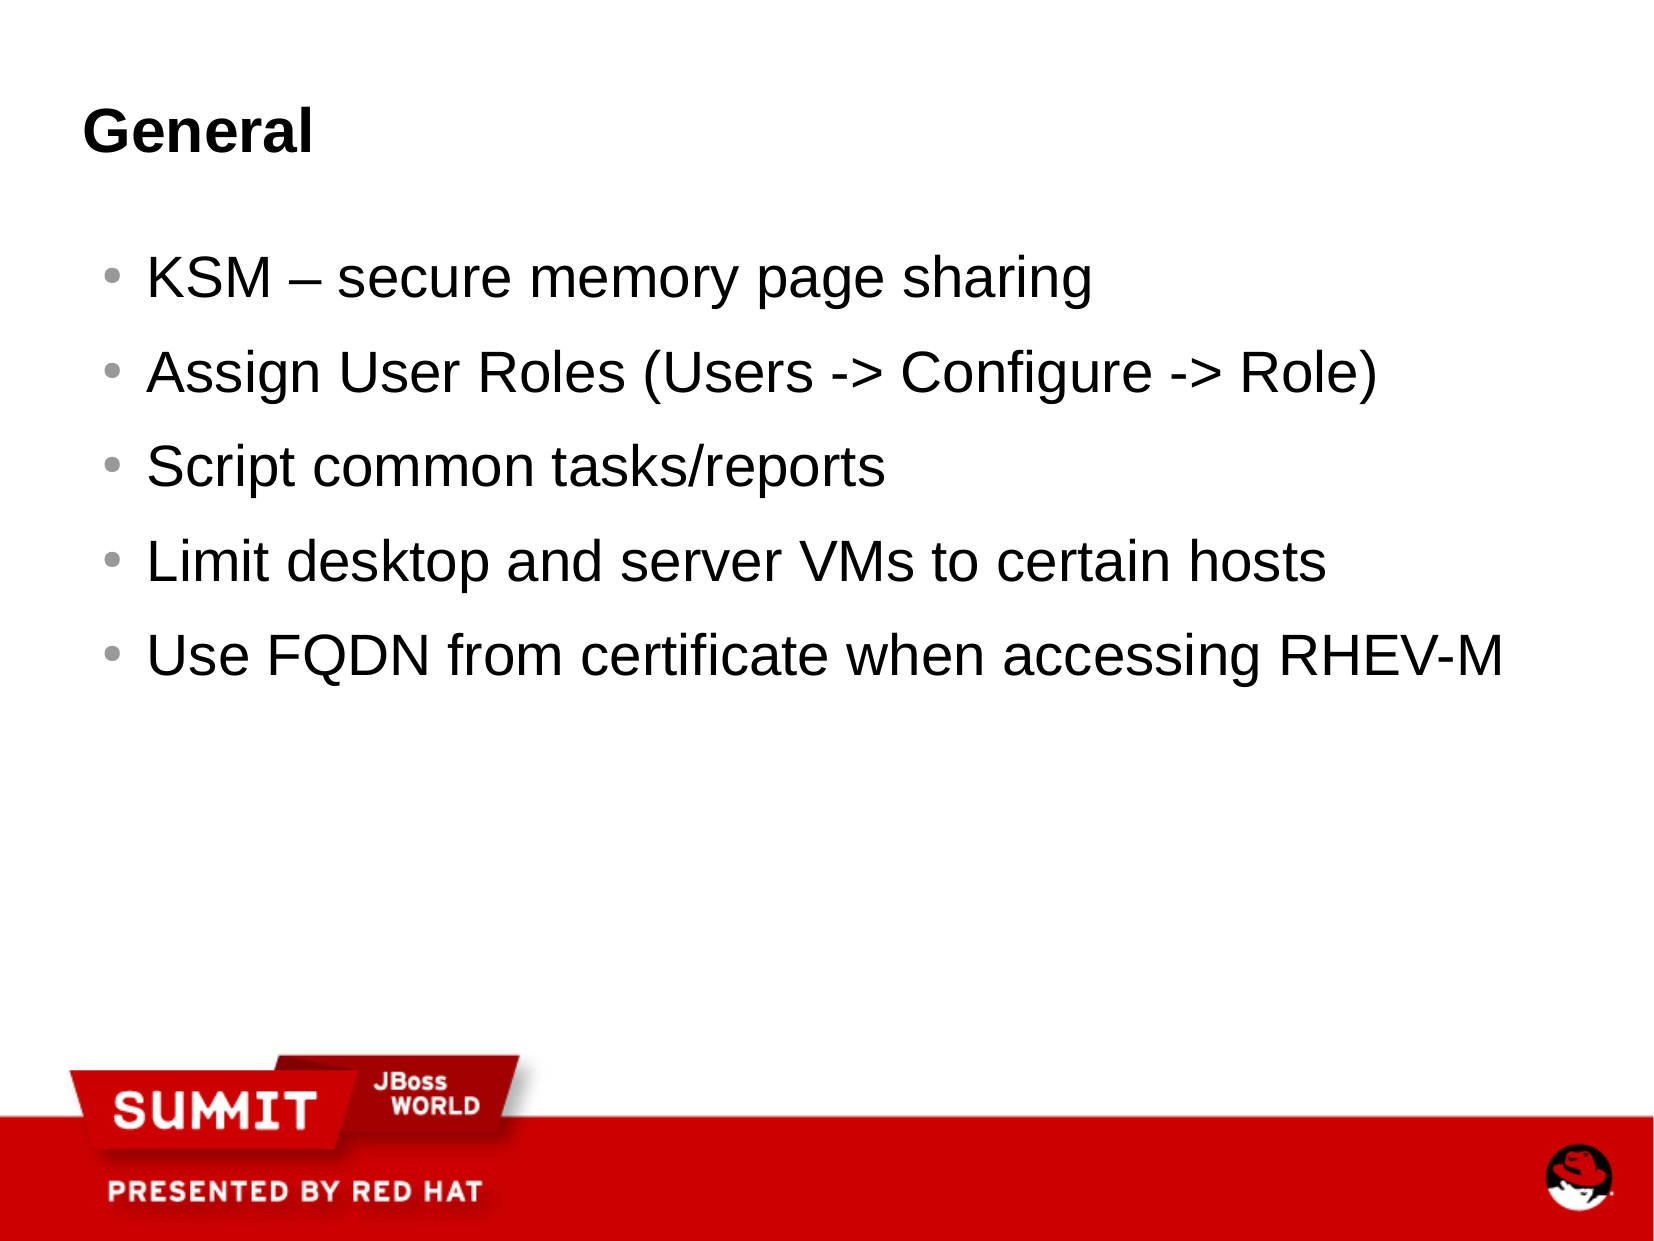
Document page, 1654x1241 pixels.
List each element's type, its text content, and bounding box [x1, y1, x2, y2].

picture [0, 1043, 1654, 1241]
title General [82, 45, 1571, 218]
list KSM – secure memory page sharing Assign User Roles (Users -> Configure -> Role) Script common tasks/reports Limit desktop and server VMs to certain hosts Use FQDN from certificate when accessing RHEV-M [86, 244, 1576, 1024]
